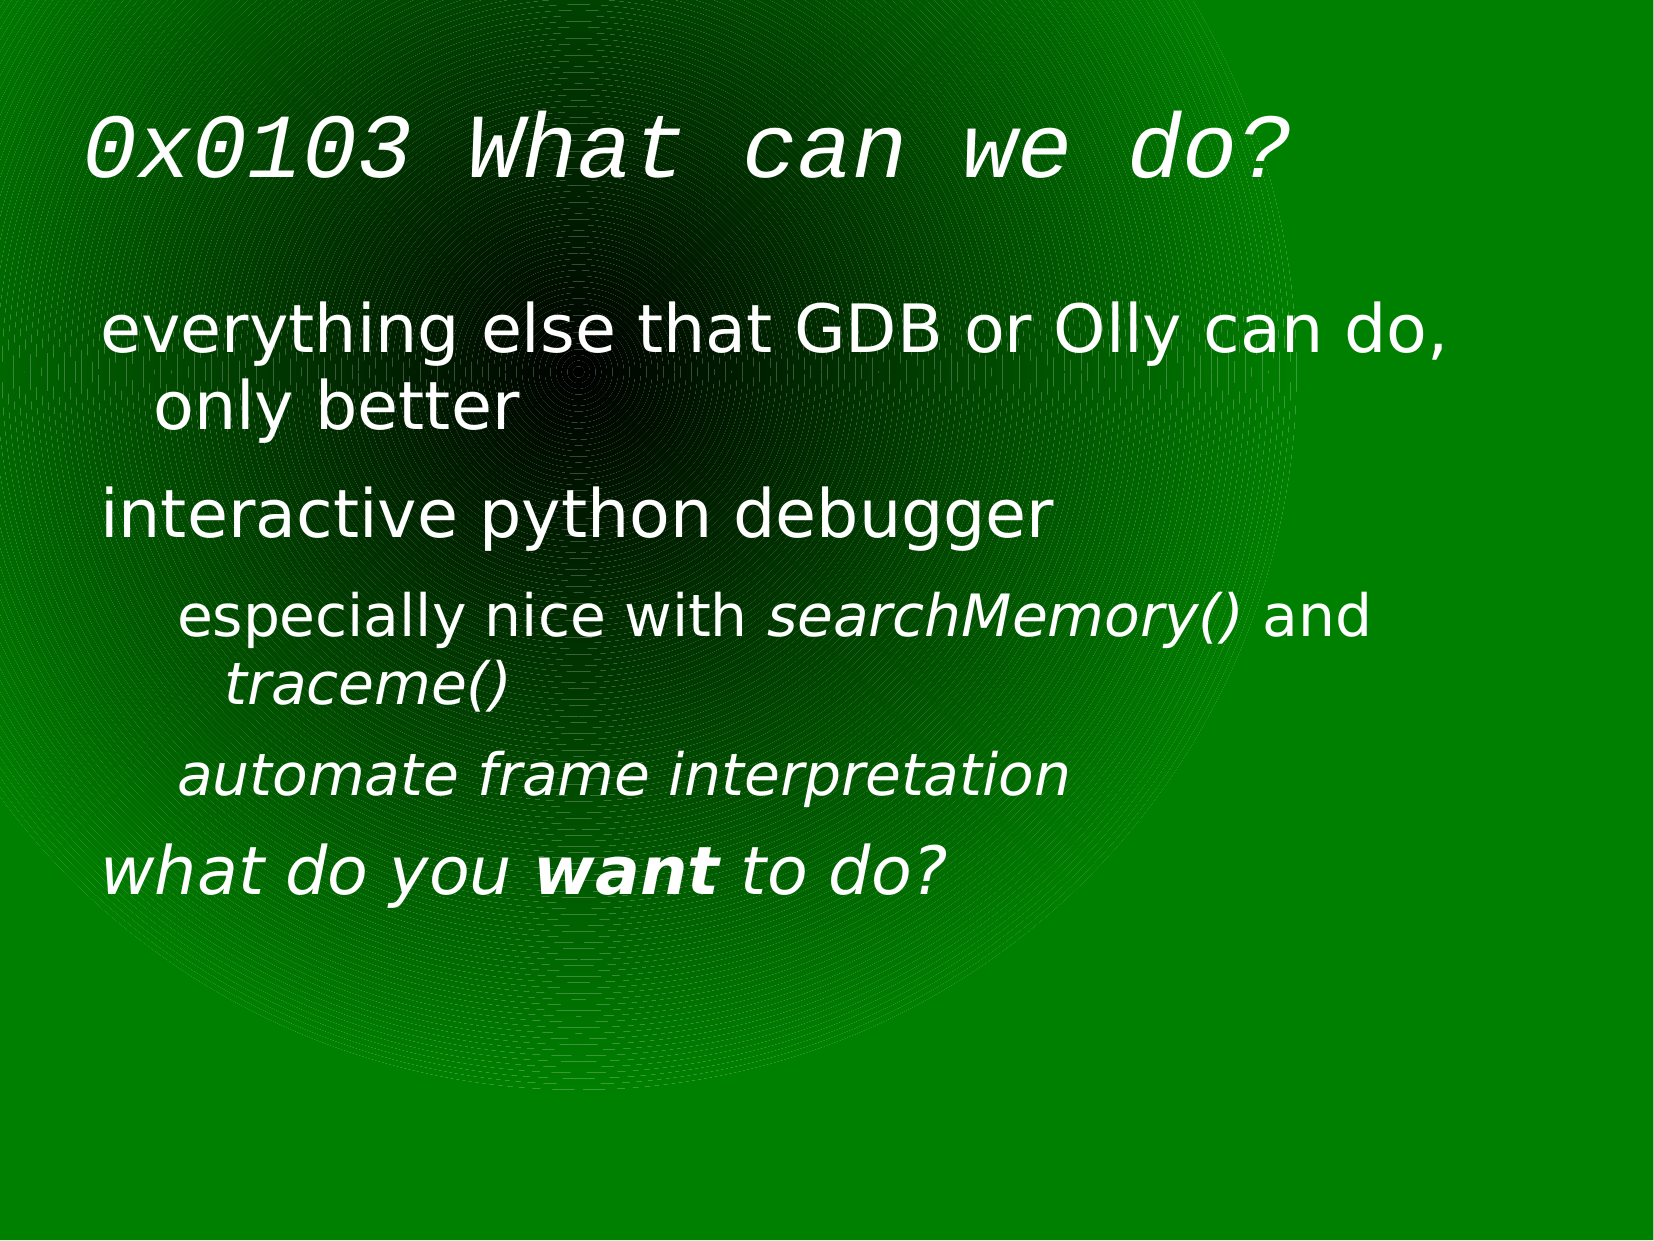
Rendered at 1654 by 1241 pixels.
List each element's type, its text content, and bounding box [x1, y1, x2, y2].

title 0x0103 What can we do? [82, 56, 1571, 250]
list everything else that GDB or Olly can do, only better interactive python debugger especially nice with searchMemory() and traceme() automate frame interpretation what do you want to do? [82, 290, 1571, 1094]
